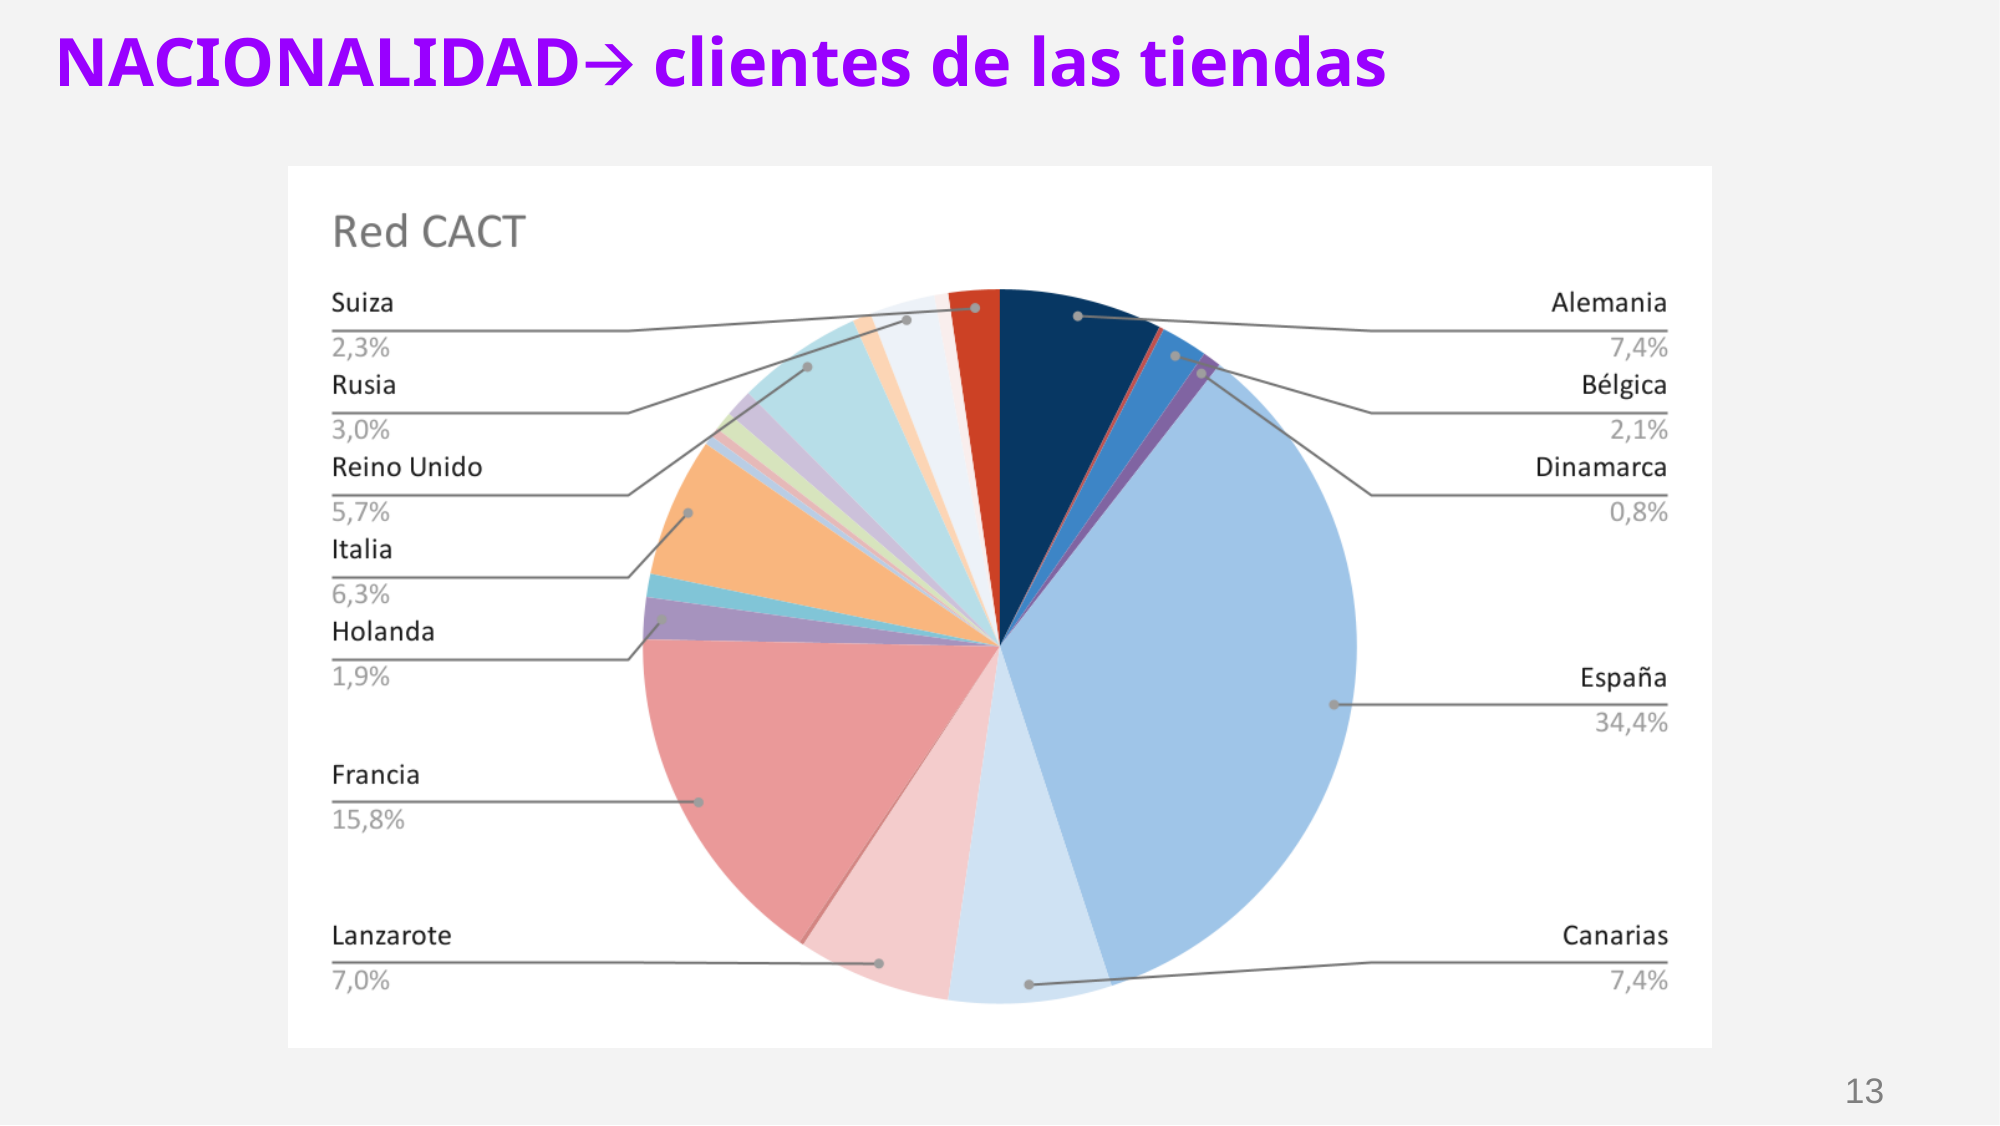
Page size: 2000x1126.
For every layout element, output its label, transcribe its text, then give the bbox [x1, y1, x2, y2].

text_box NACIONALIDAD🡪 clientes de las tiendas [54, 0, 1513, 120]
picture [288, 166, 1712, 1048]
slide_number <number> [1435, 1059, 1902, 1120]
